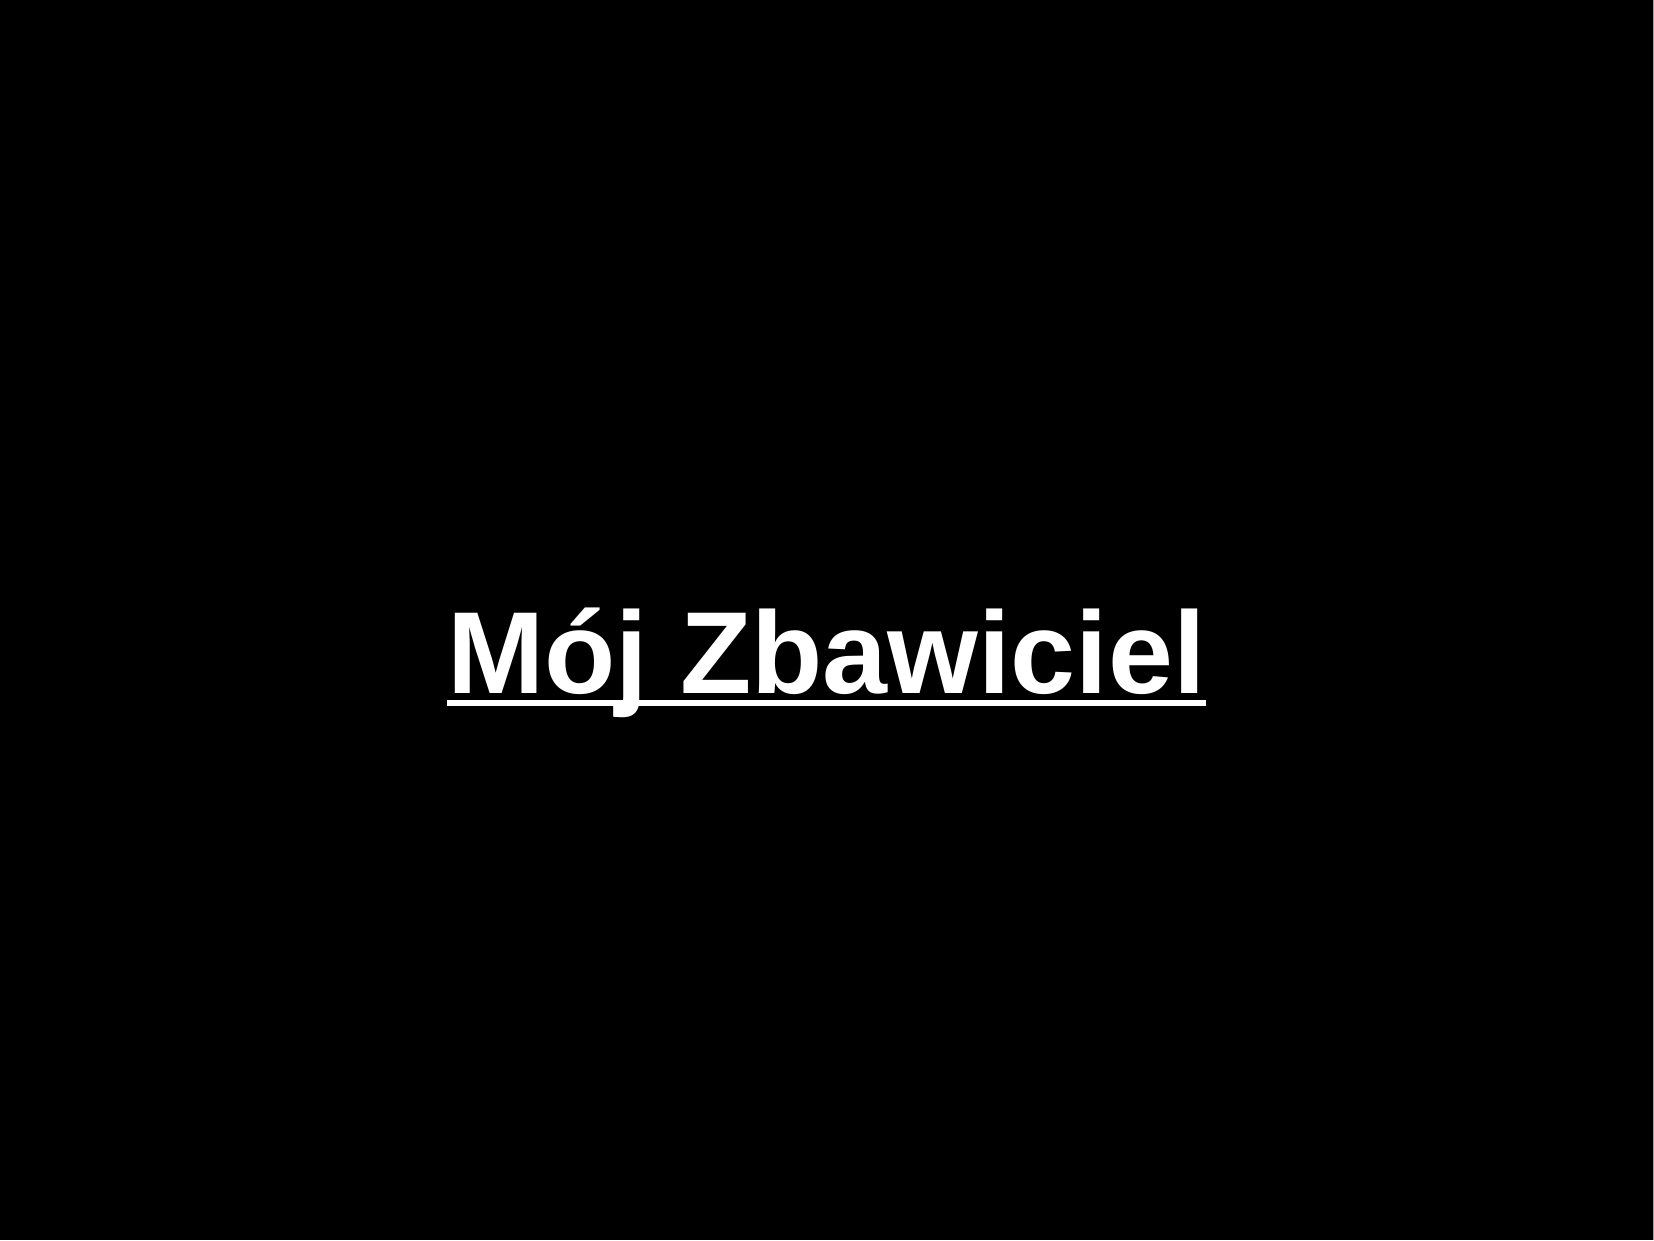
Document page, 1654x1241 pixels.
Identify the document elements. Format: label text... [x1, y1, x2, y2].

subtitle Mój Zbawiciel [0, 0, 1654, 1241]
